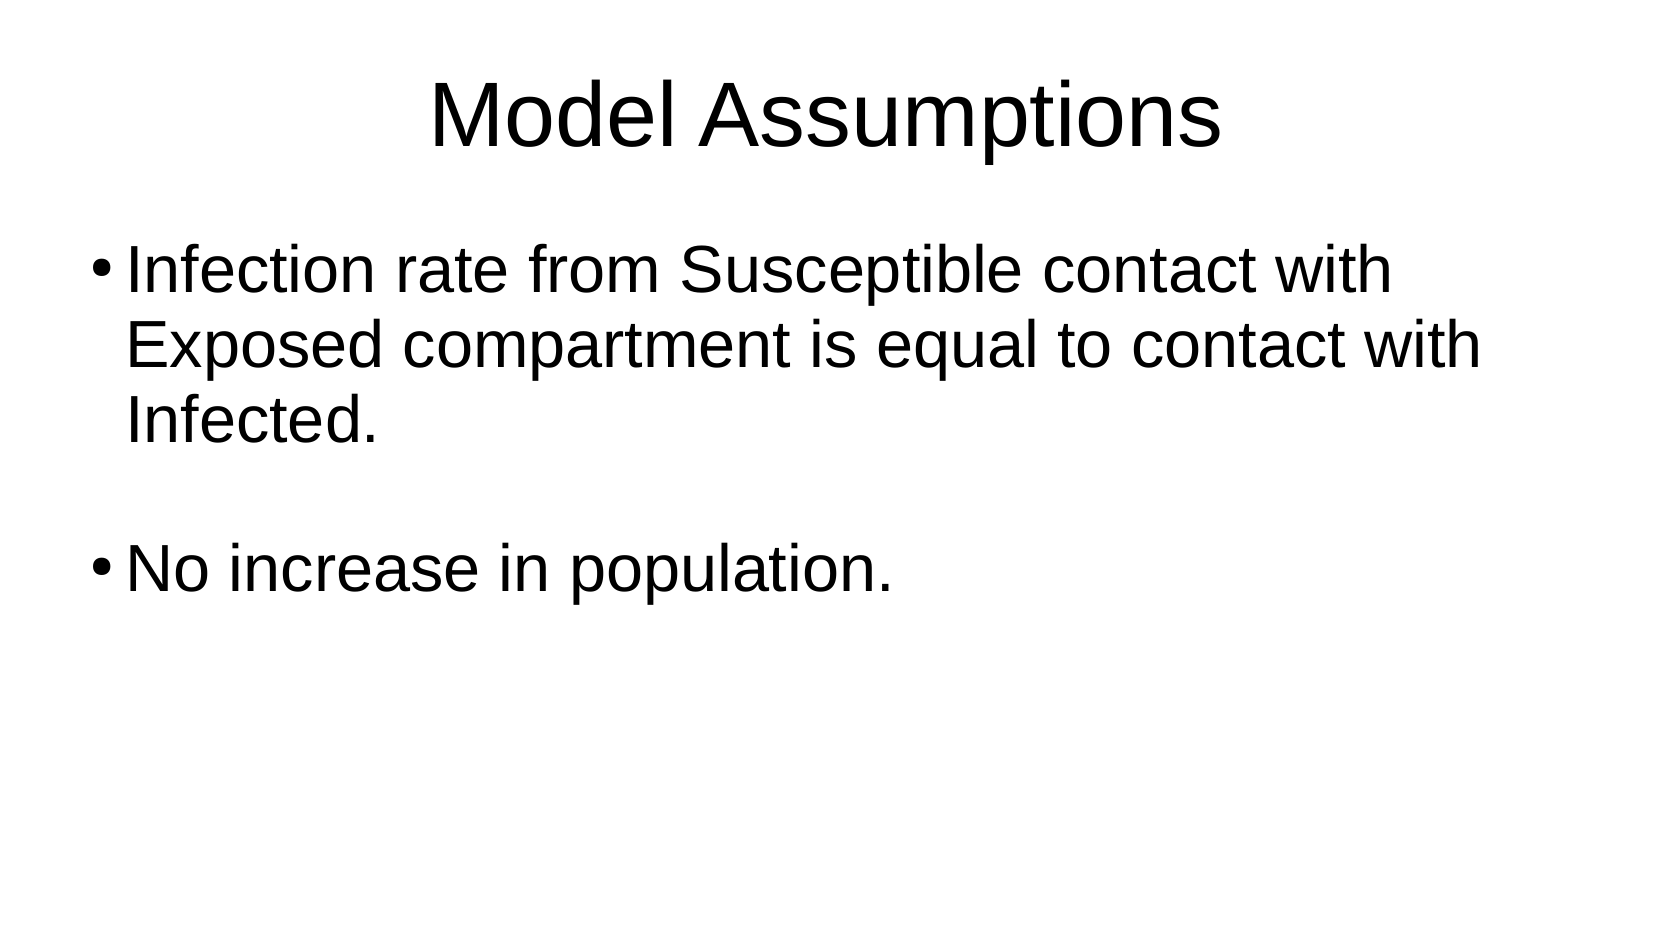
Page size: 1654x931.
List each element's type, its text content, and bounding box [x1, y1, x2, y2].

title Model Assumptions [82, 37, 1571, 193]
text_box Infection rate from Susceptible contact with Exposed compartment is equal to contact with Infected. No increase in population. [75, 225, 1613, 901]
